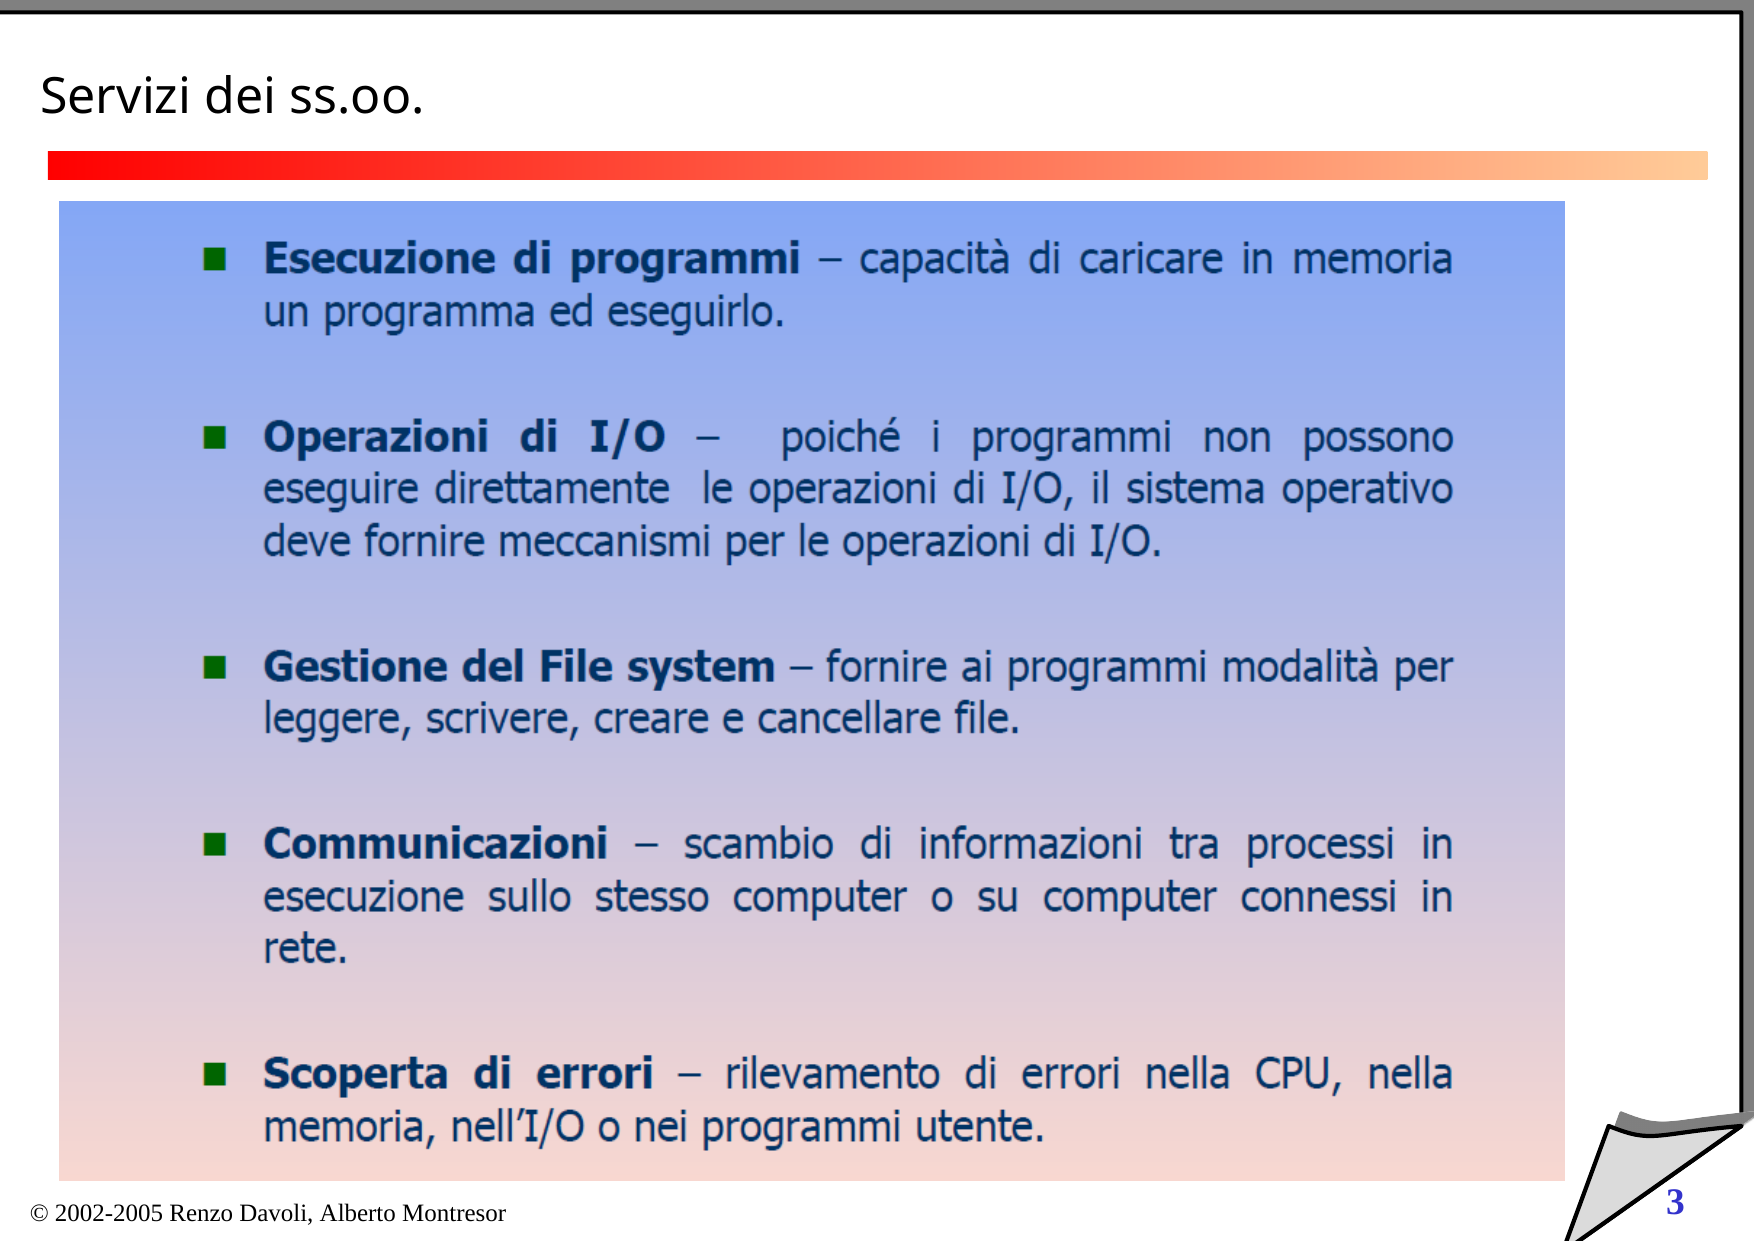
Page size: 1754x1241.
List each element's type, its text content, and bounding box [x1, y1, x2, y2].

picture [59, 201, 1565, 1181]
title Servizi dei ss.oo. [40, 49, 1714, 144]
